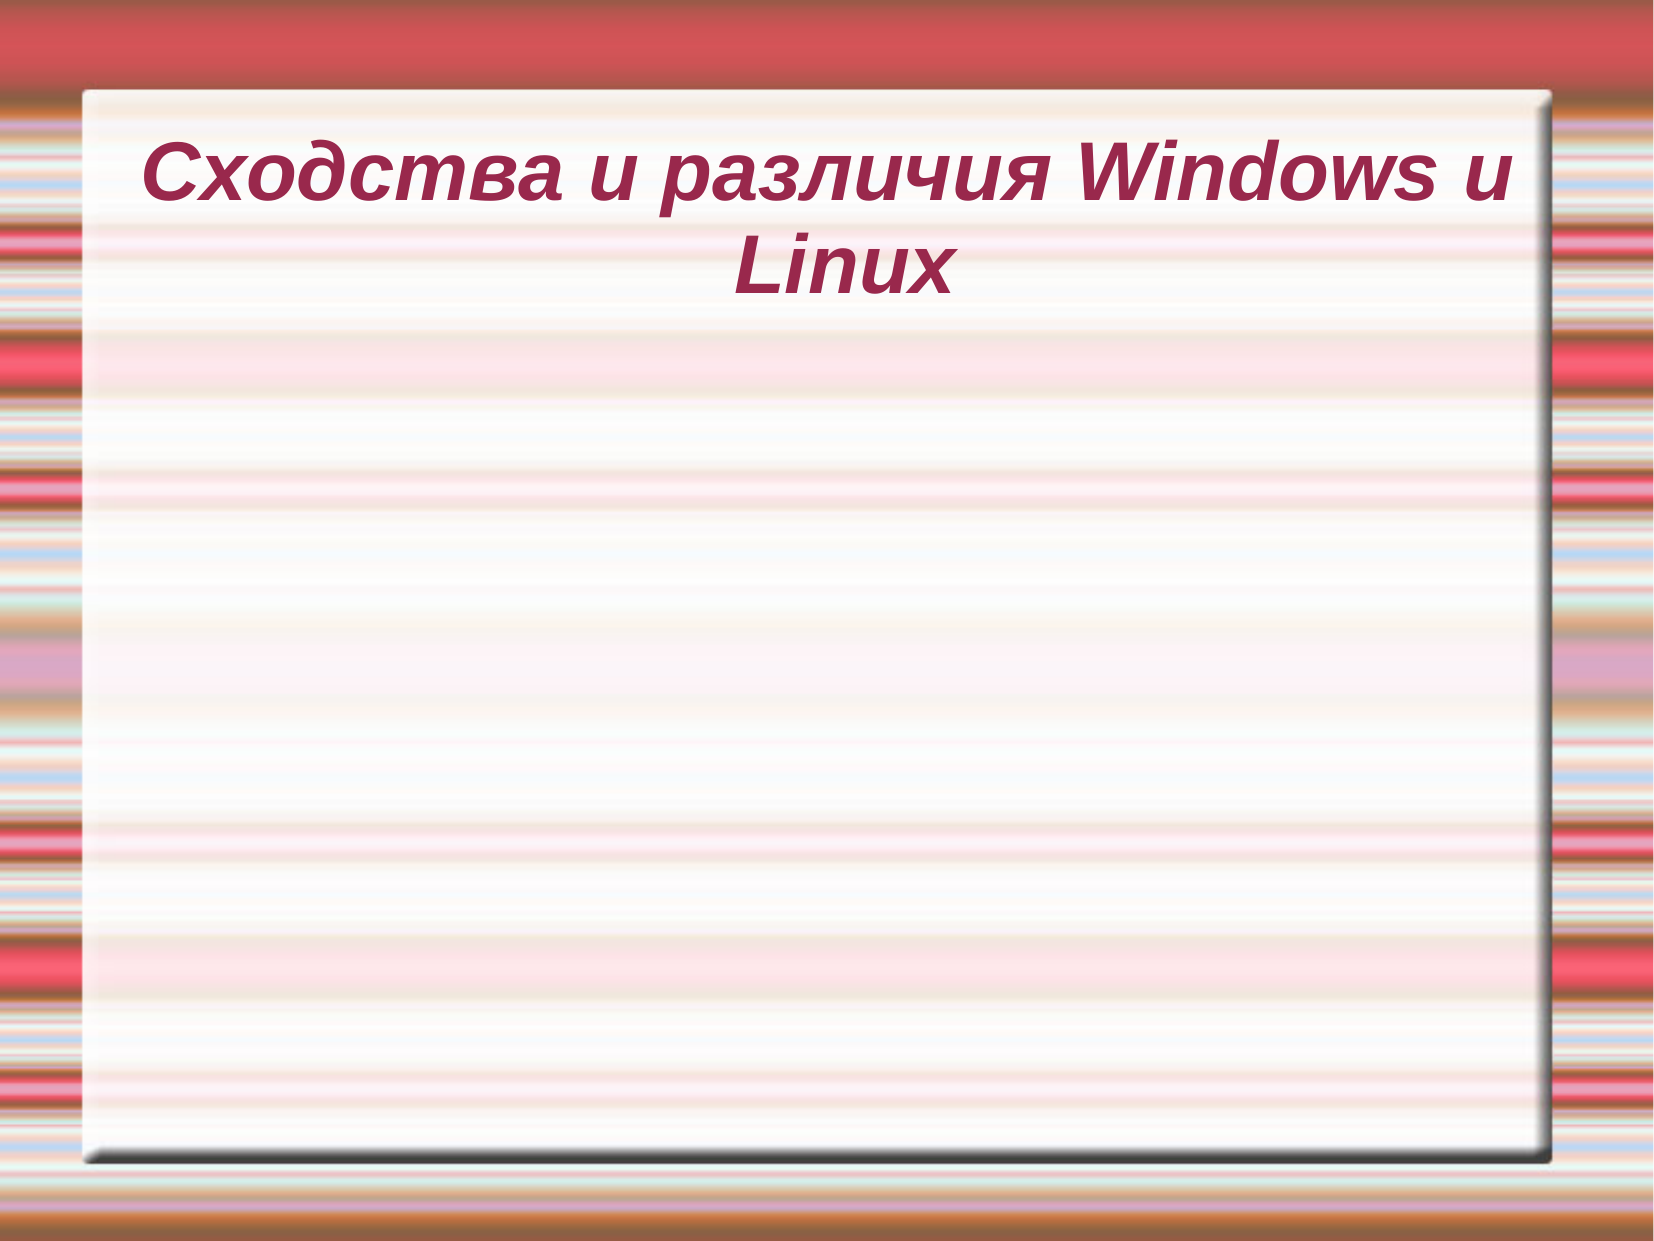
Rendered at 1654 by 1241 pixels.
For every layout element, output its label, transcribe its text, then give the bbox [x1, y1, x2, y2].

picture [0, 0, 1654, 1241]
title Сходства и различия Windows и Linux [121, 114, 1534, 322]
